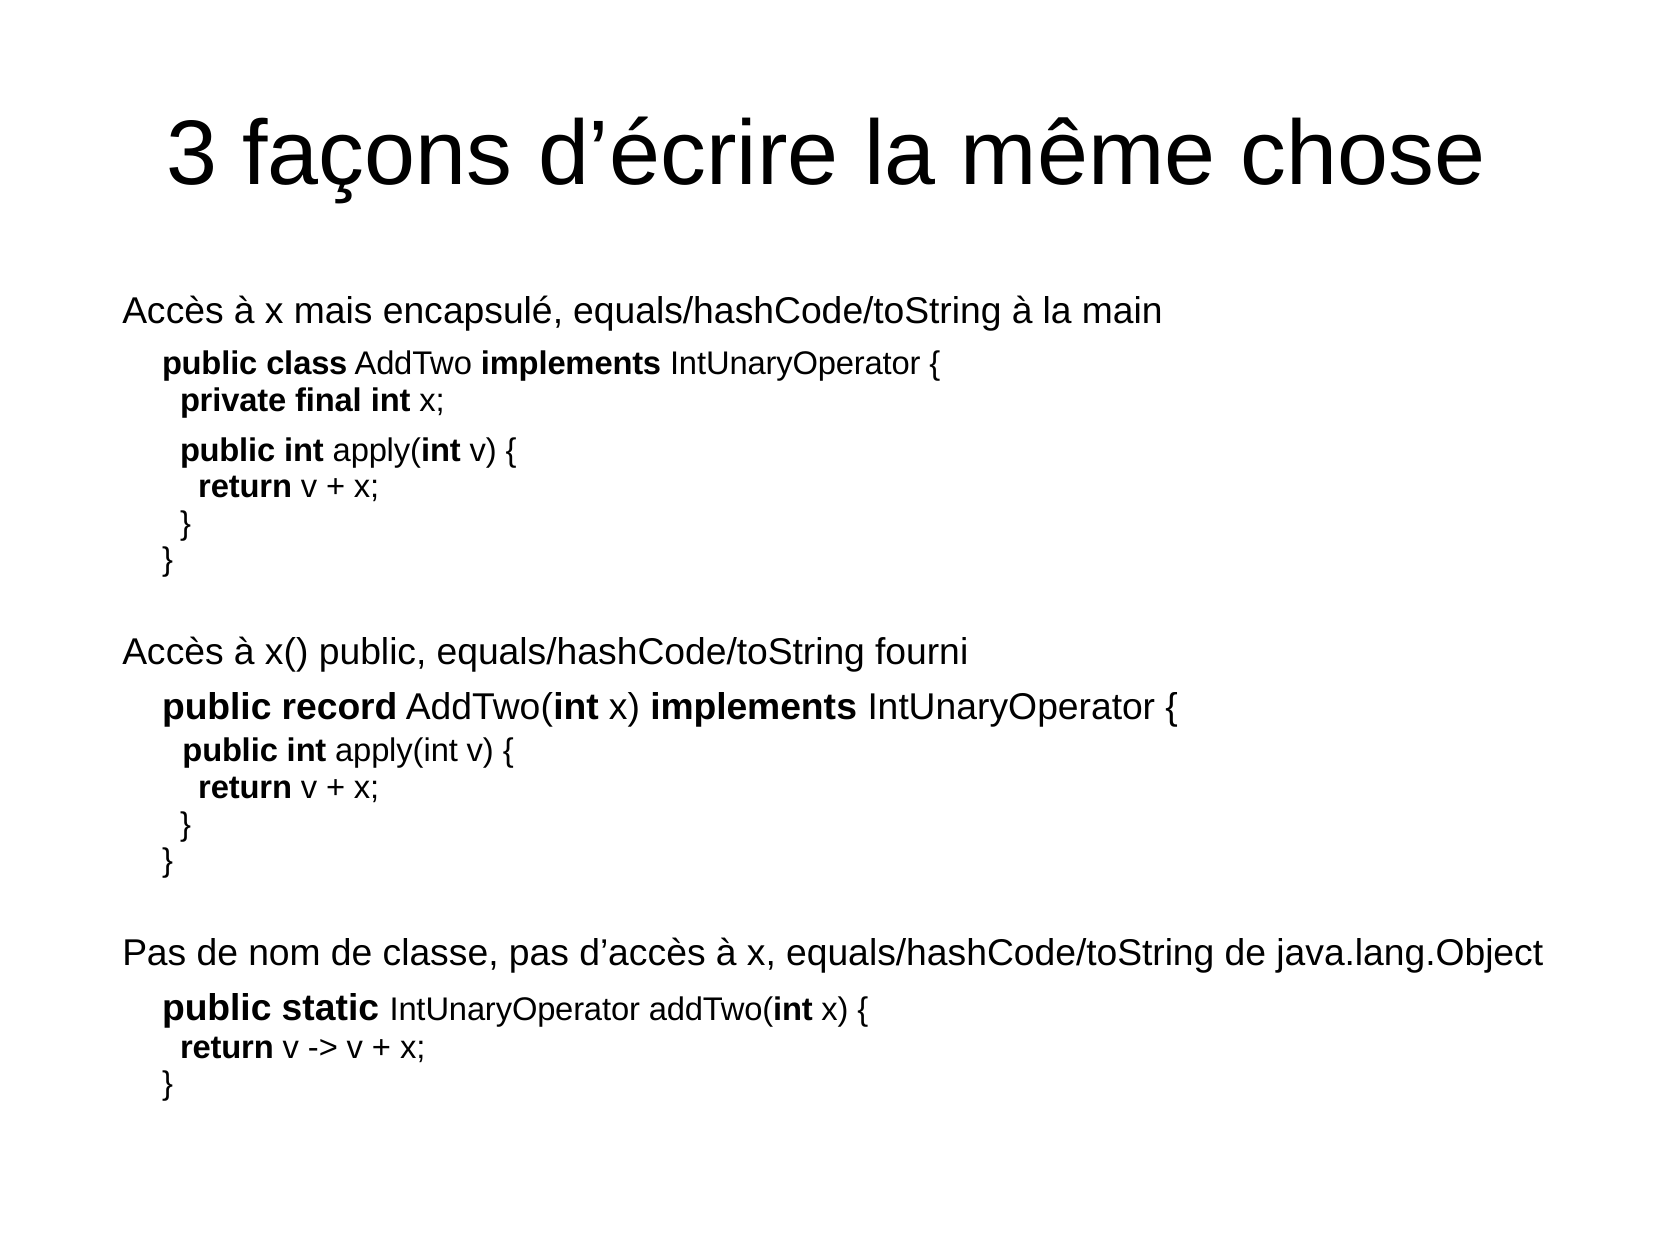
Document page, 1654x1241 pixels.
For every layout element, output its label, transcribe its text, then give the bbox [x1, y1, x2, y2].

list Accès à x mais encapsulé, equals/hashCode/toString à la main public class AddTwo implements IntUnaryOperator { private final int x; public int apply(int v) { return v + x; } } Accès à x() public, equals/hashCode/toString fourni public record AddTwo(int x) implements IntUnaryOperator { public int apply(int v) { return v + x; } } Pas de nom de classe, pas d’accès à x, equals/hashCode/toString de java.lang.Object public static IntUnaryOperator addTwo(int x) { return v -> v + x; } [82, 290, 1571, 1126]
title 3 façons d’écrire la même chose [82, 49, 1571, 257]
